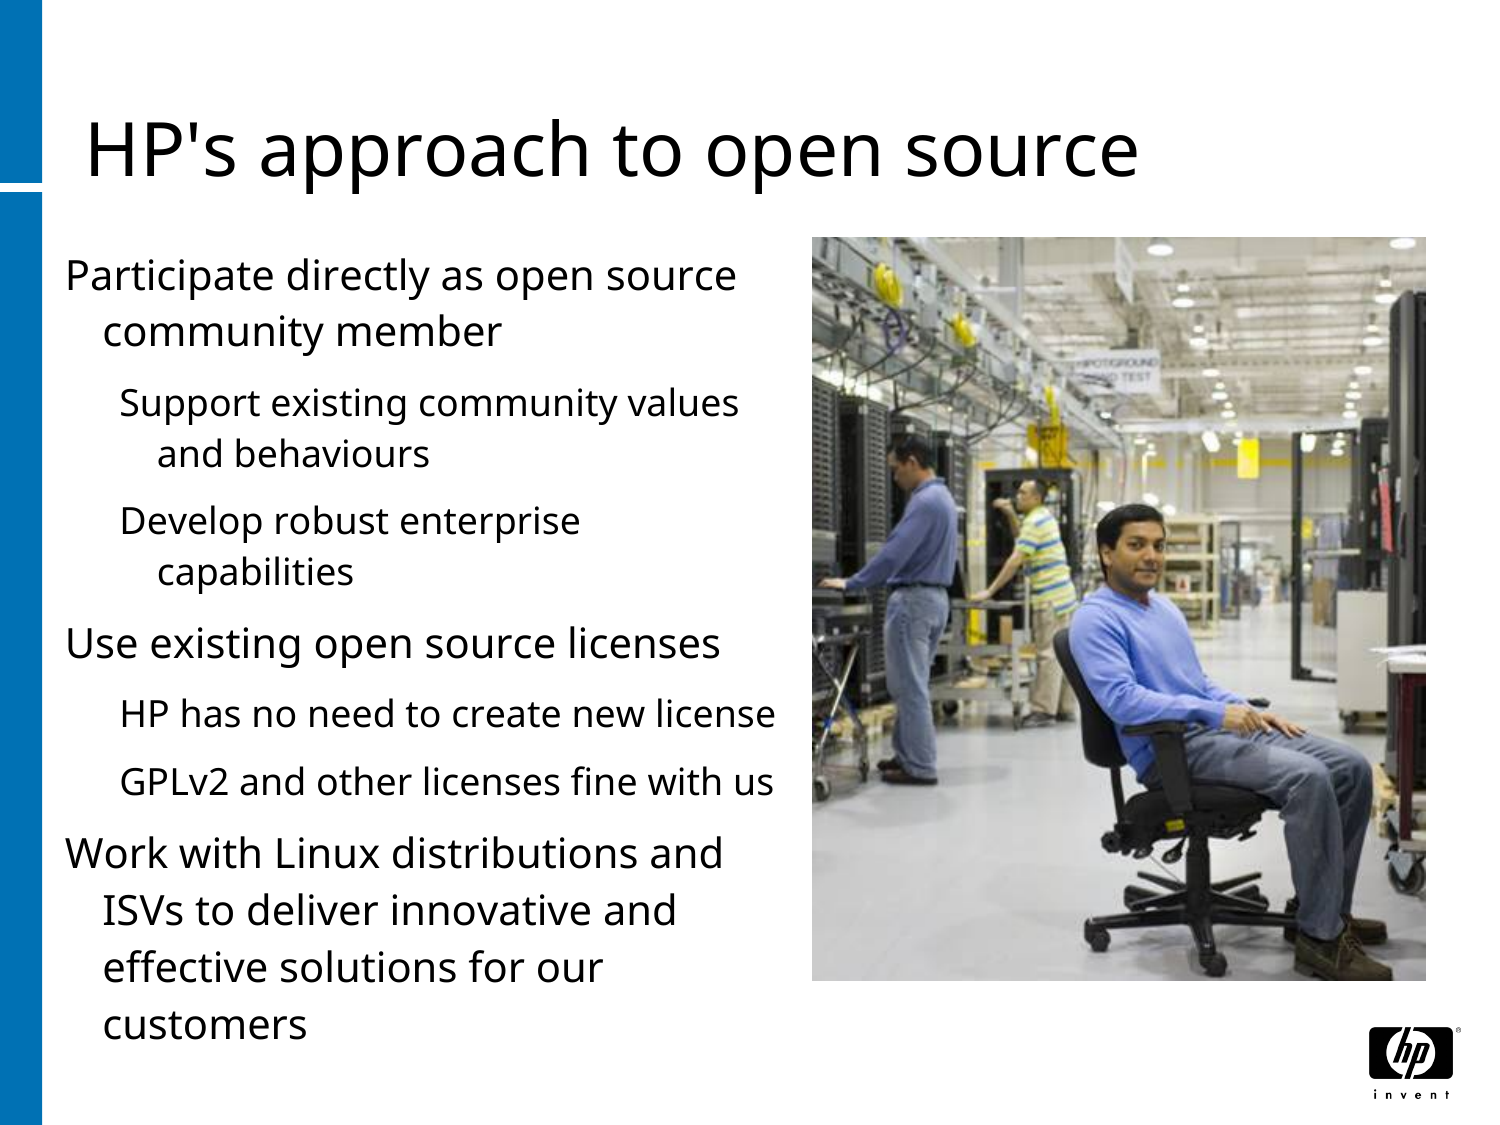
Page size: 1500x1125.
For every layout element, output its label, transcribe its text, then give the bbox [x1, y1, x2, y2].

picture [1369, 1027, 1461, 1099]
picture [812, 237, 1426, 981]
list Participate directly as open source community member Support existing community values and behaviours Develop robust enterprise capabilities Use existing open source licenses HP has no need to create new license GPLv2 and other licenses fine with us Work with Linux distributions and ISVs to deliver innovative and effective solutions for our customers [50, 237, 801, 998]
title HP's approach to open source [70, 18, 1423, 207]
